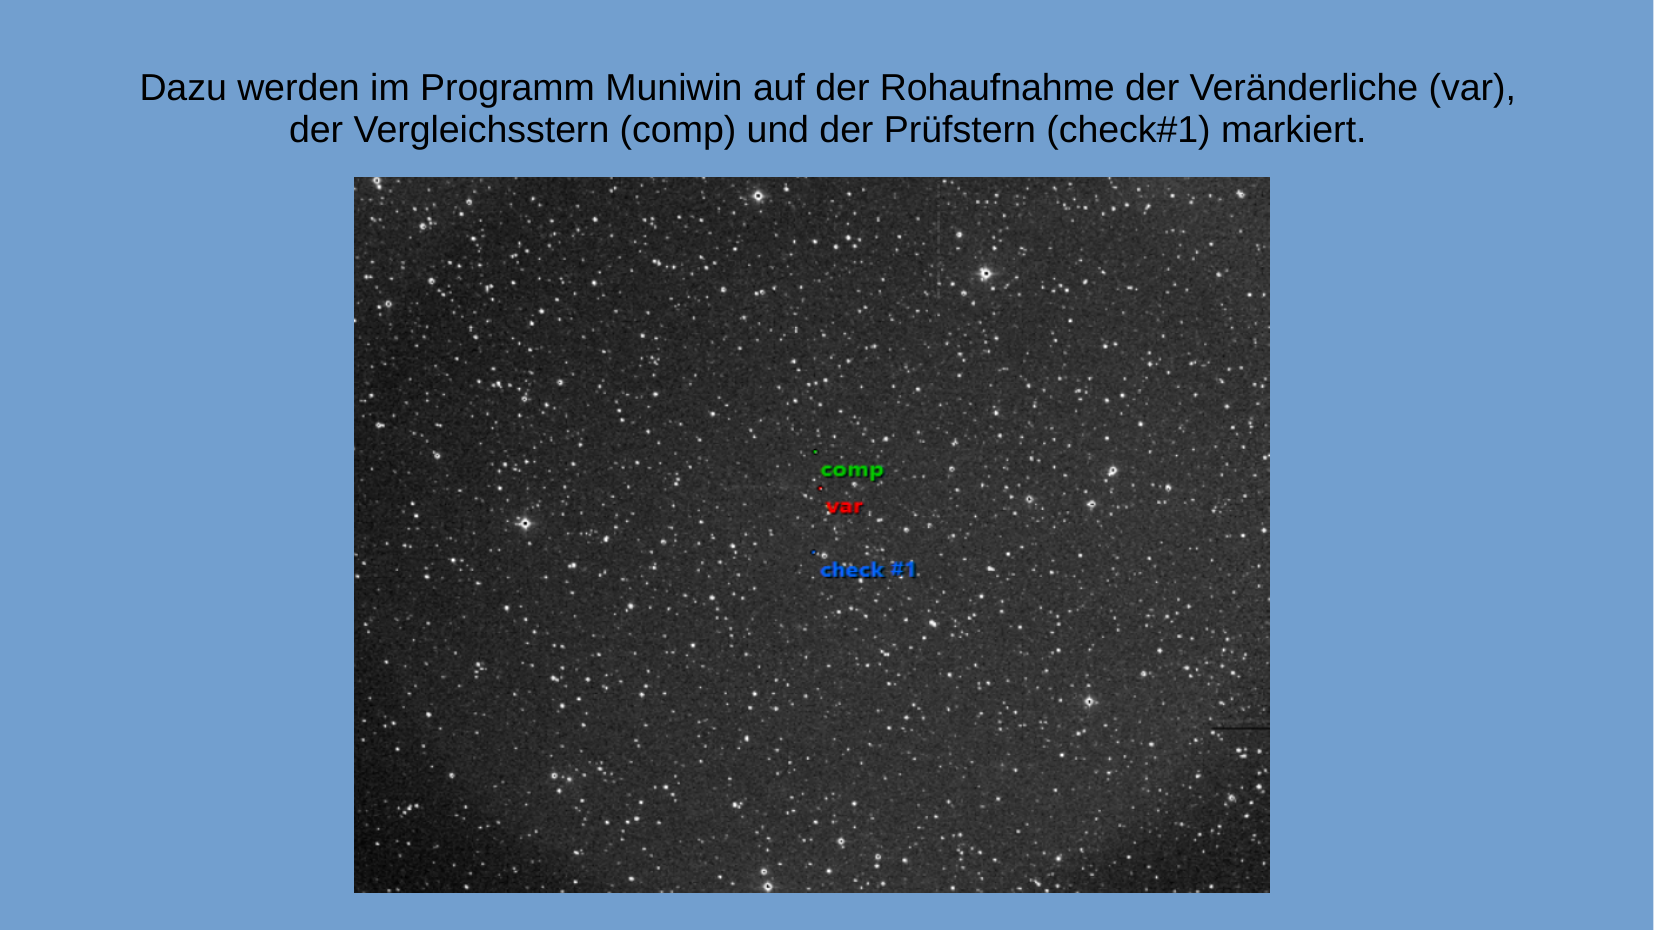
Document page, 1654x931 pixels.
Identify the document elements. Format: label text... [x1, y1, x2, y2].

picture [354, 177, 1270, 893]
text_box Dazu werden im Programm Muniwin auf der Rohaufnahme der Veränderliche (var), der Vergleichsstern (comp) und der Prüfstern (check#1) markiert. [32, 59, 1625, 242]
